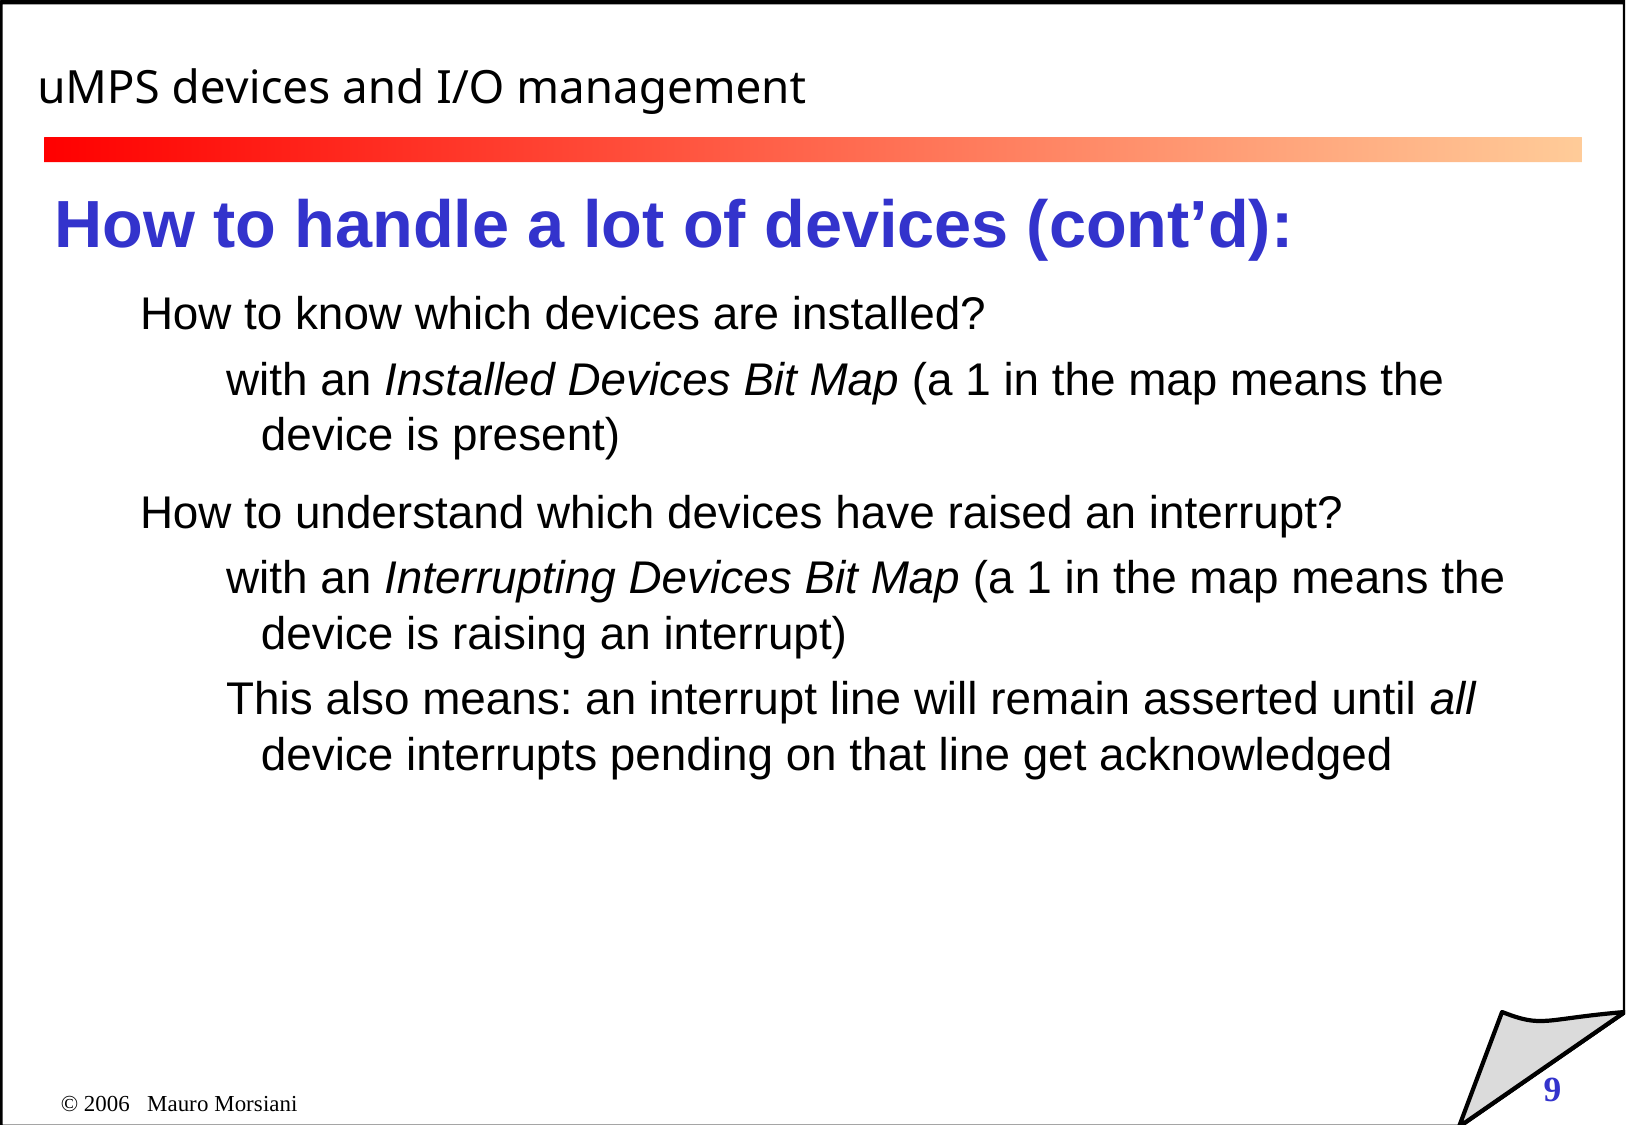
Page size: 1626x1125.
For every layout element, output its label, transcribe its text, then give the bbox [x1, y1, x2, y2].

title uMPS devices and I/O management [37, 44, 1588, 131]
list How to handle a lot of devices (cont’d): How to know which devices are installed? with an Installed Devices Bit Map (a 1 in the map means the device is present) How to understand which devices have raised an interrupt? with an Interrupting Devices Bit Map (a 1 in the map means the device is raising an interrupt) This also means: an interrupt line will remain asserted until all device interrupts pending on that line get acknowledged [54, 187, 1571, 1124]
